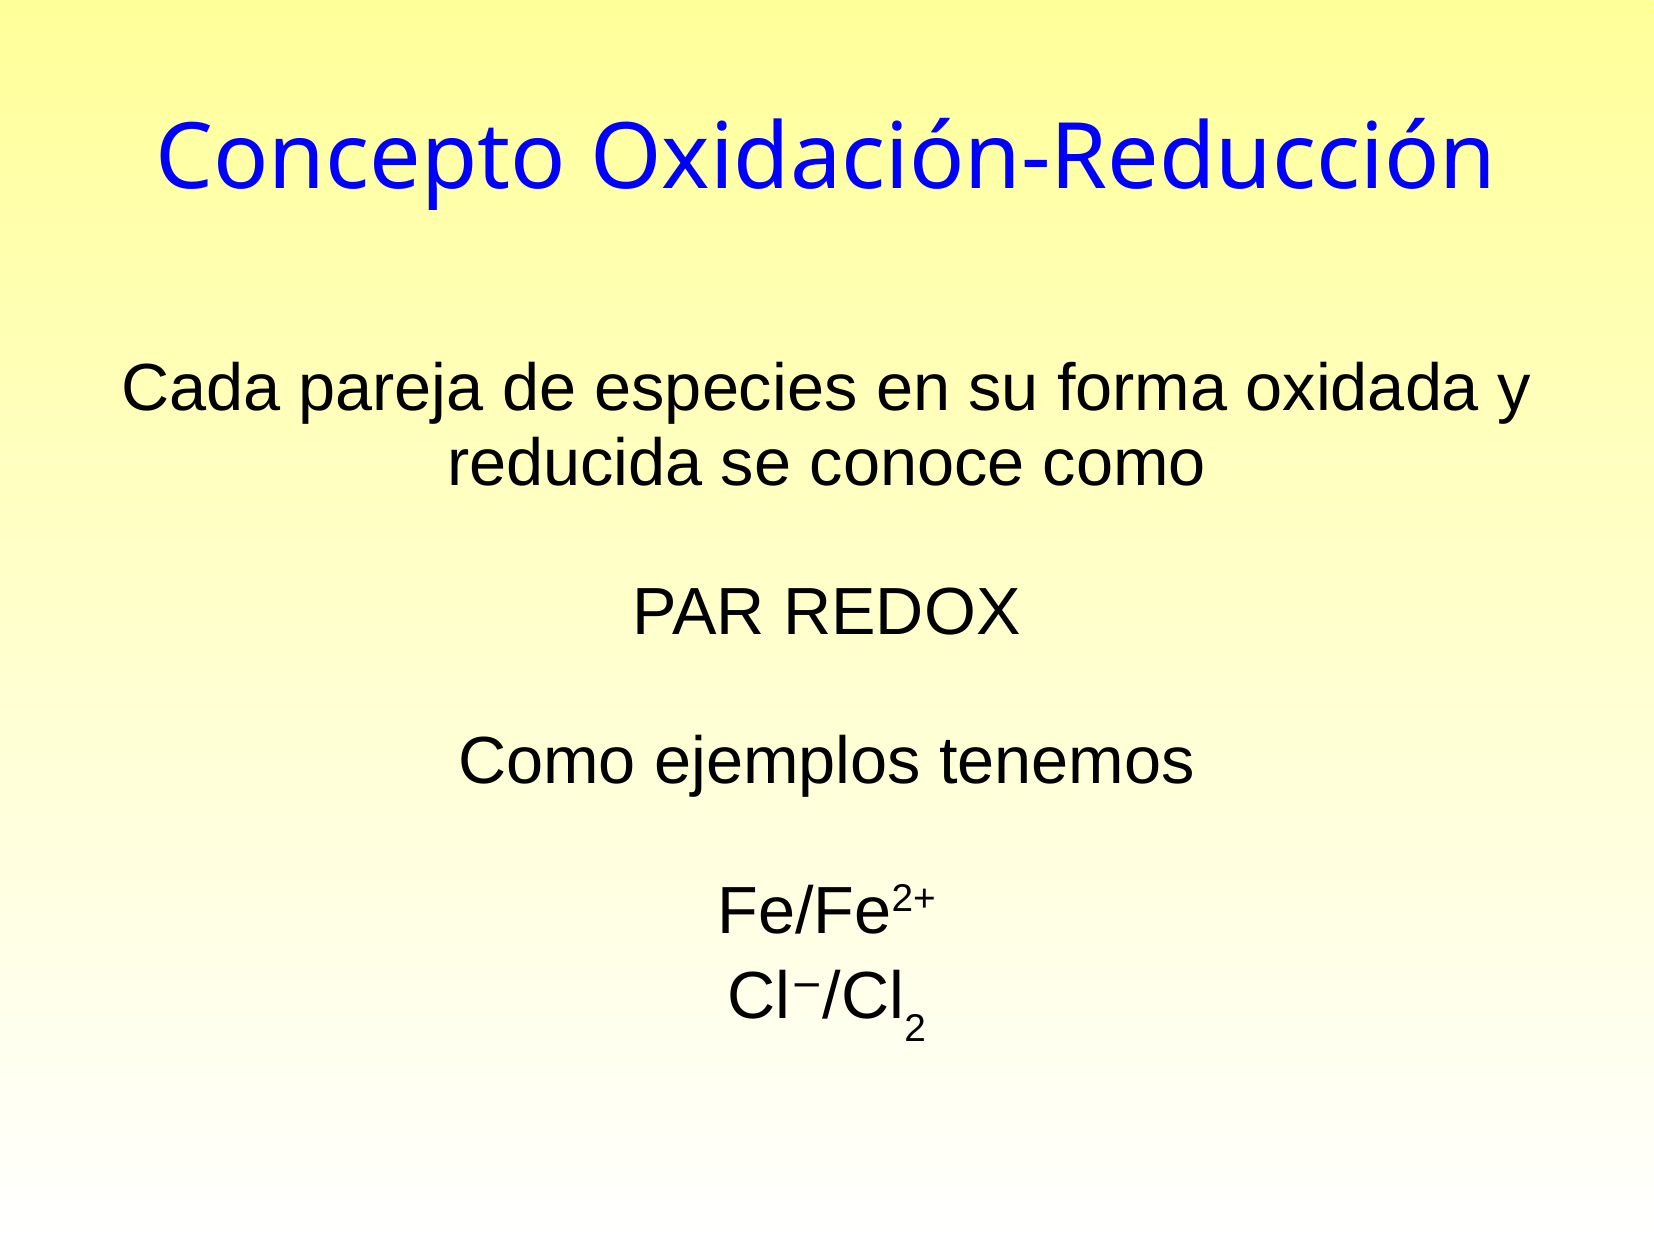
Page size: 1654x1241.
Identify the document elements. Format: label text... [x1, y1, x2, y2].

subtitle Cada pareja de especies en su forma oxidada y reducida se conoce como PAR REDOX Como ejemplos tenemos Fe/Fe2+ Cl−/Cl2 [82, 297, 1571, 1102]
title Concepto Oxidación-Reducción [82, 56, 1571, 250]
